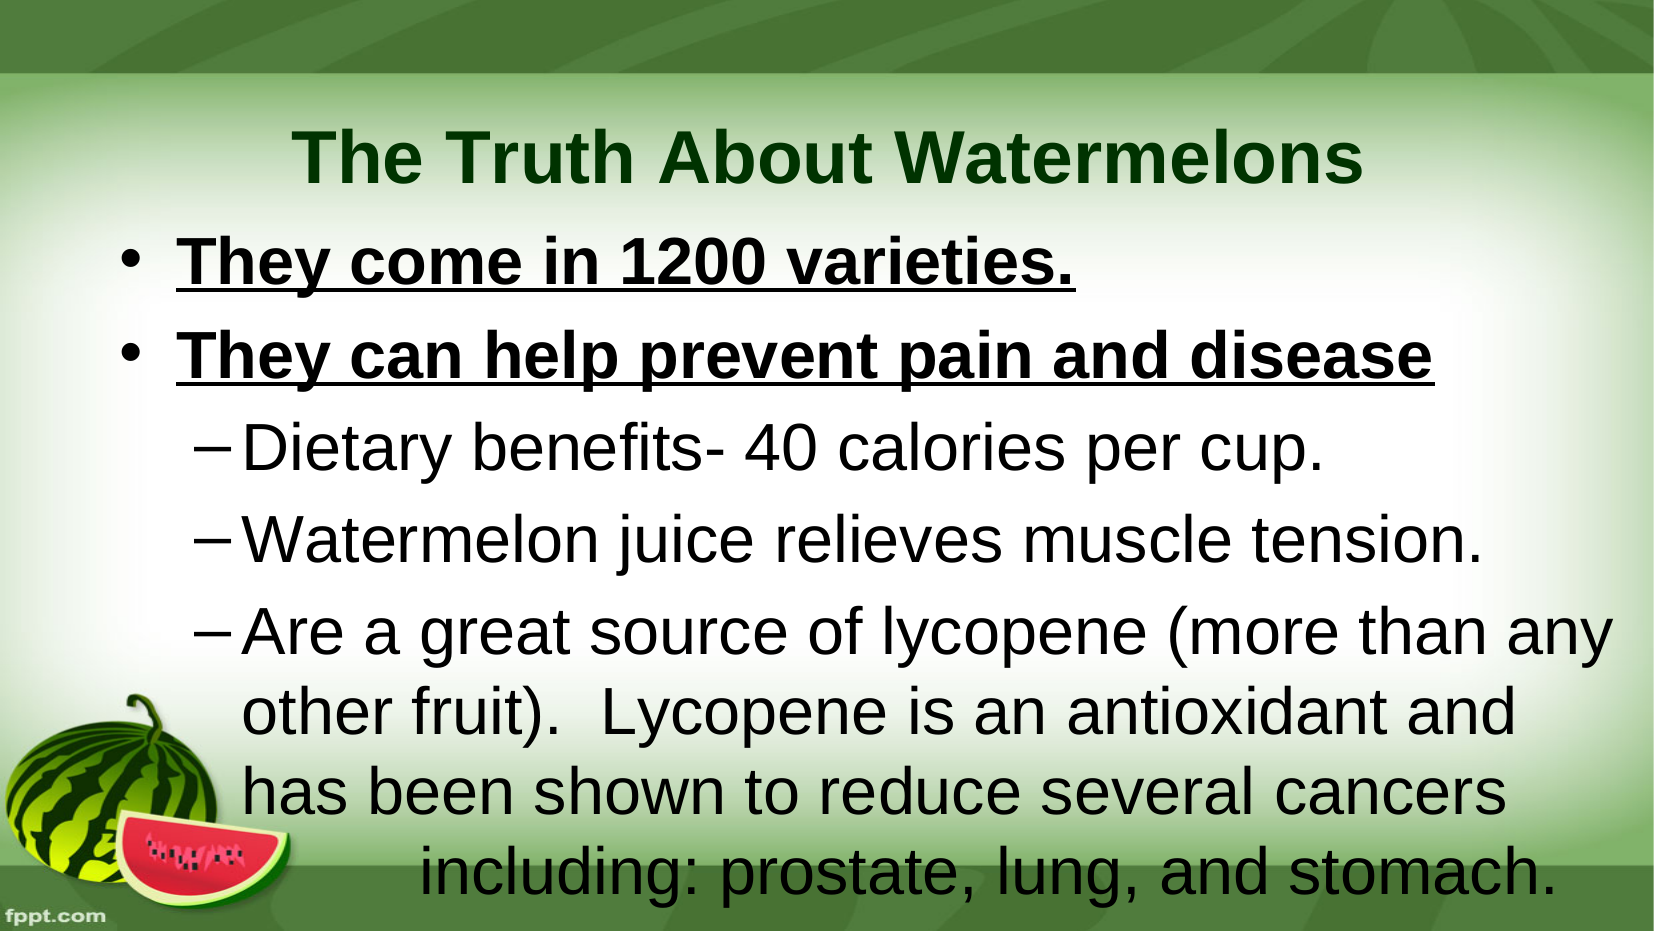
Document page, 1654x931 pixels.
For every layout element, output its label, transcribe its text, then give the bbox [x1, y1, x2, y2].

title The Truth About Watermelons [84, 75, 1573, 231]
picture [0, 0, 1654, 931]
list They come in 1200 varieties. They can help prevent pain and disease Dietary benefits- 40 calories per cup. Watermelon juice relieves muscle tension. Are a great source of lycopene (more than any other fruit). Lycopene is an antioxidant and has been shown to reduce several cancers including: prostate, lung, and stomach. [105, 210, 1654, 931]
